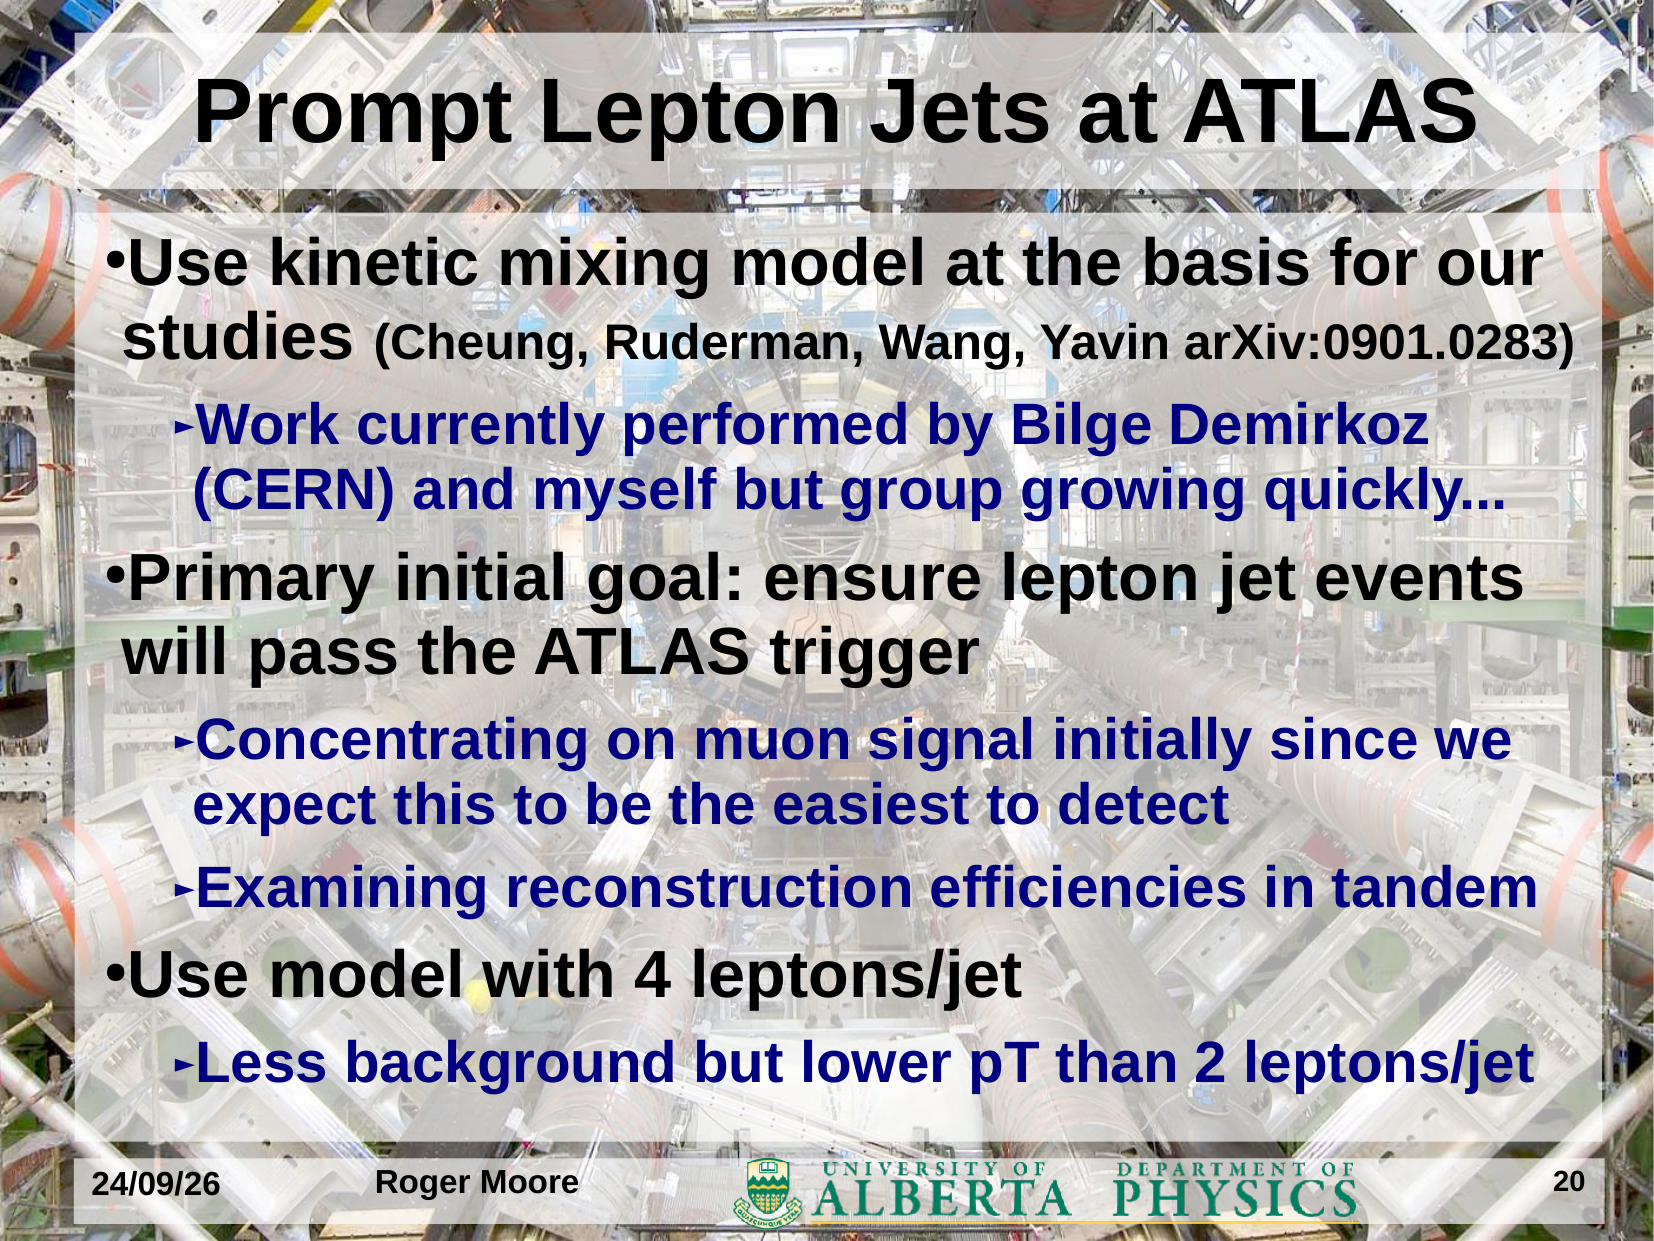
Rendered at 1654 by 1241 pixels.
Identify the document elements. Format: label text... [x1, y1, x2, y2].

title Prompt Lepton Jets at ATLAS [74, 32, 1600, 189]
picture [0, 0, 1654, 1241]
list Use kinetic mixing model at the basis for our studies (Cheung, Ruderman, Wang, Yavin arXiv:0901.0283) Work currently performed by Bilge Demirkoz (CERN) and myself but group growing quickly... Primary initial goal: ensure lepton jet events will pass the ATLAS trigger Concentrating on muon signal initially since we expect this to be the easiest to detect Examining reconstruction efficiencies in tandem Use model with 4 leptons/jet Less background but lower pT than 2 leptons/jet [74, 212, 1603, 1142]
